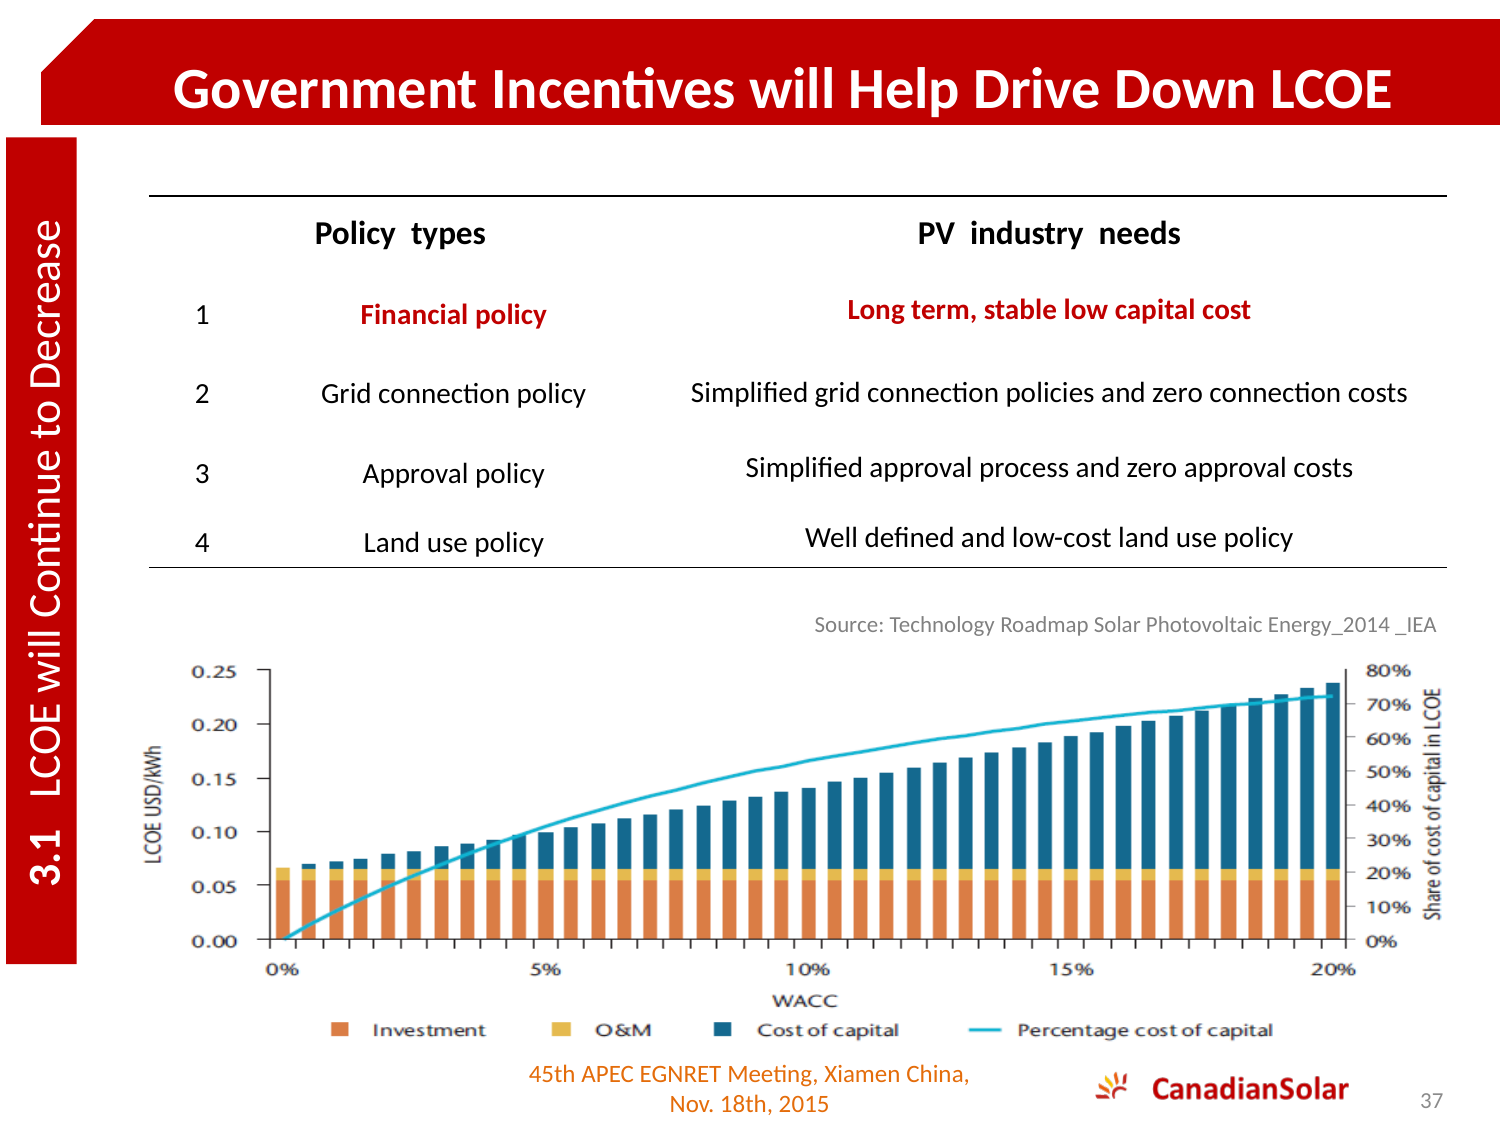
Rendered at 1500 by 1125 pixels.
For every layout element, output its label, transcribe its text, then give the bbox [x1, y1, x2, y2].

table_cell 4 [149, 507, 255, 567]
text_box Source: Technology Roadmap Solar Photovoltaic Energy_2014 _IEA [799, 602, 1453, 645]
table_cell Approval policy [255, 428, 652, 507]
slide_number <編號> [1108, 1069, 1459, 1125]
table_cell 1 [149, 269, 255, 349]
table_cell Simplified grid connection policies and zero connection costs [652, 349, 1447, 428]
table_cell Grid connection policy [255, 349, 652, 428]
table_cell Land use policy [255, 507, 652, 567]
table_cell Financial policy [255, 269, 652, 349]
text_box 3.1 LCOE will Continue to Decrease [6, 137, 77, 965]
table_cell Well defined and low-cost land use policy [652, 507, 1447, 567]
picture [135, 645, 1454, 1125]
table_cell 3 [149, 428, 255, 507]
table_cell Simplified approval process and zero approval costs [652, 428, 1447, 507]
footer 45th APEC EGNRET Meeting, Xiamen China, Nov. 18th, 2015 [512, 1057, 988, 1118]
table_cell 2 [149, 349, 255, 428]
table_header PV industry needs [652, 197, 1447, 269]
table_cell Long term, stable low capital cost [652, 269, 1447, 349]
table_header Policy types [149, 197, 652, 269]
text_box Government Incentives will Help Drive Down LCOE [41, 19, 1500, 126]
